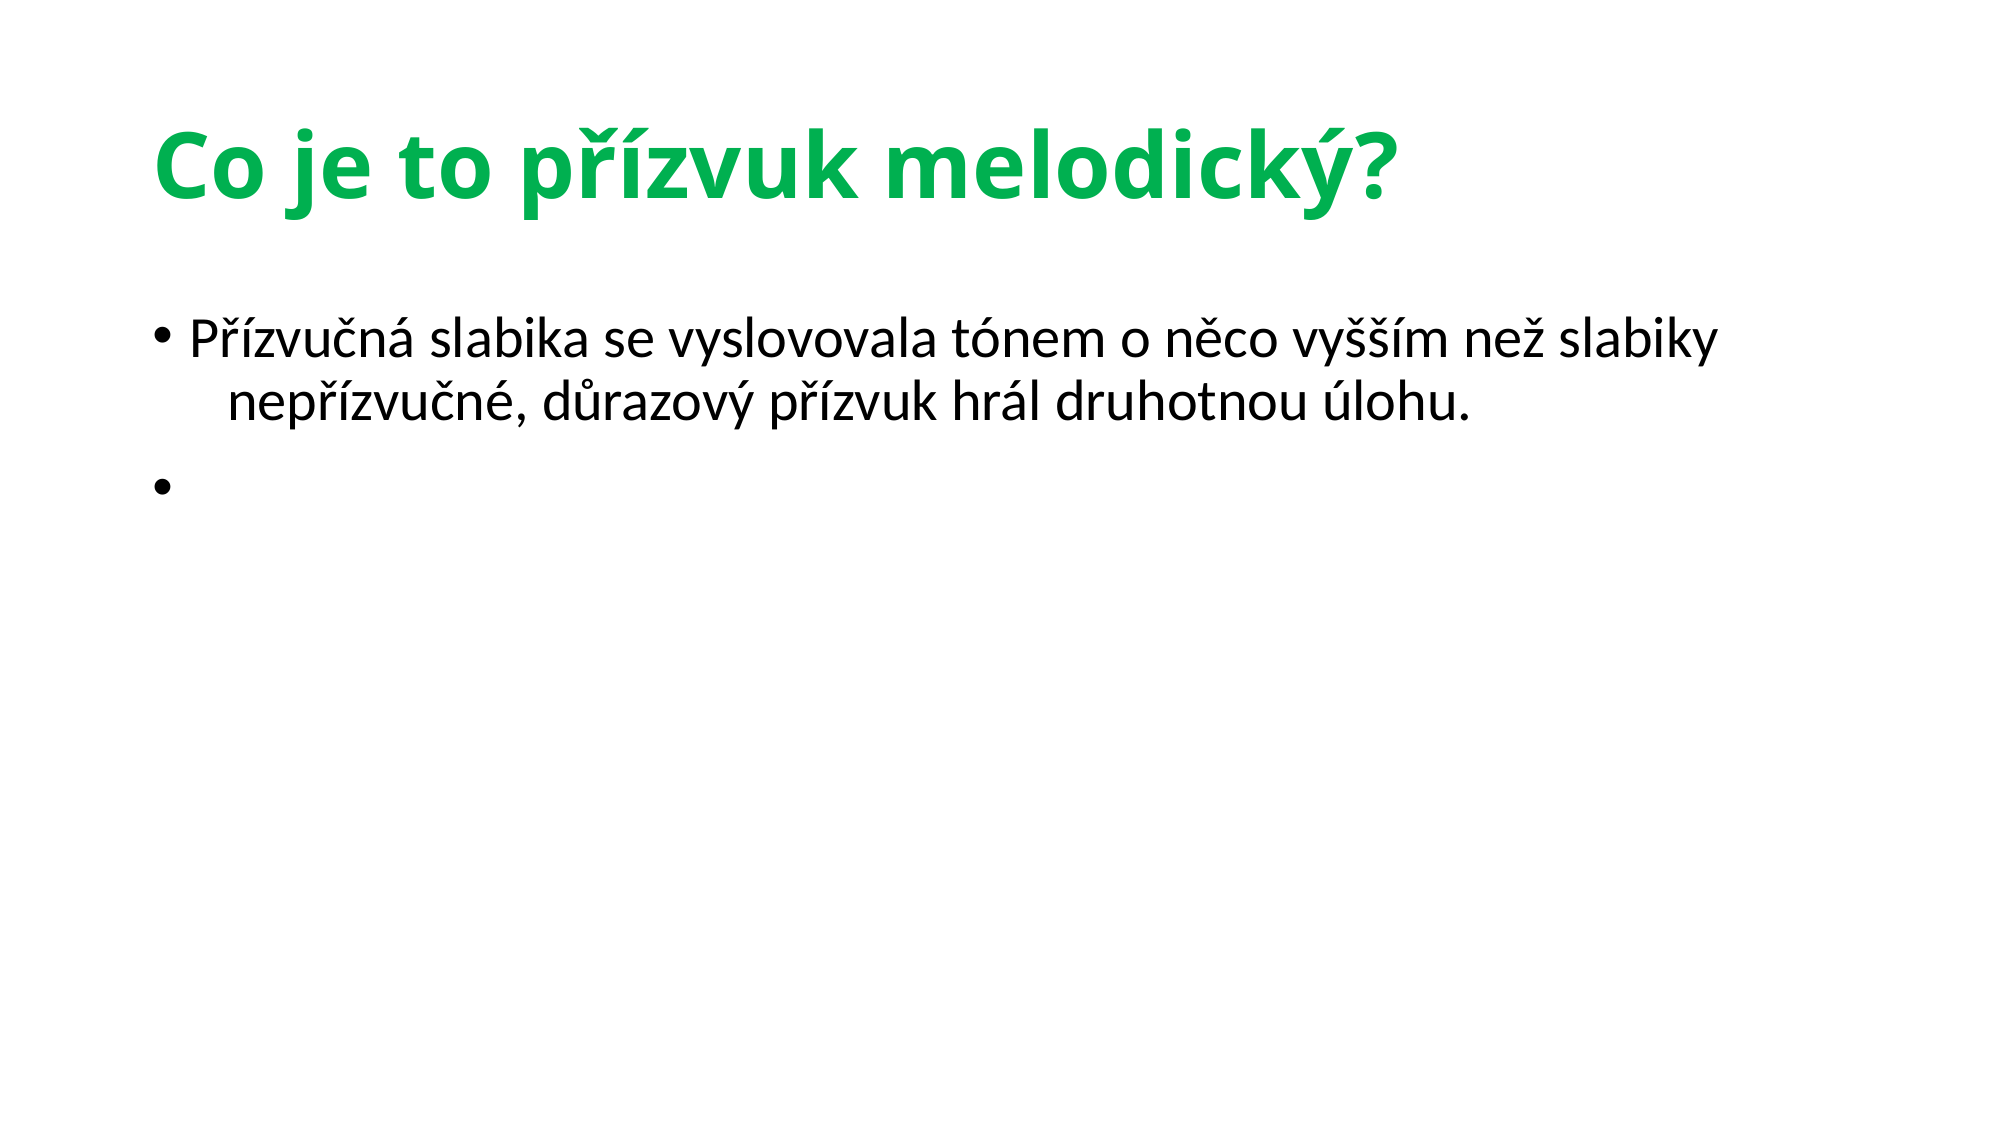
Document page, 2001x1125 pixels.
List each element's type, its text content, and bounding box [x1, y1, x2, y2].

title Co je to přízvuk melodický? [137, 59, 1863, 278]
list Přízvučná slabika se vyslovovala tónem o něco vyšším než slabiky nepřízvučné, důrazový přízvuk hrál druhotnou úlohu. [137, 299, 1863, 1014]
